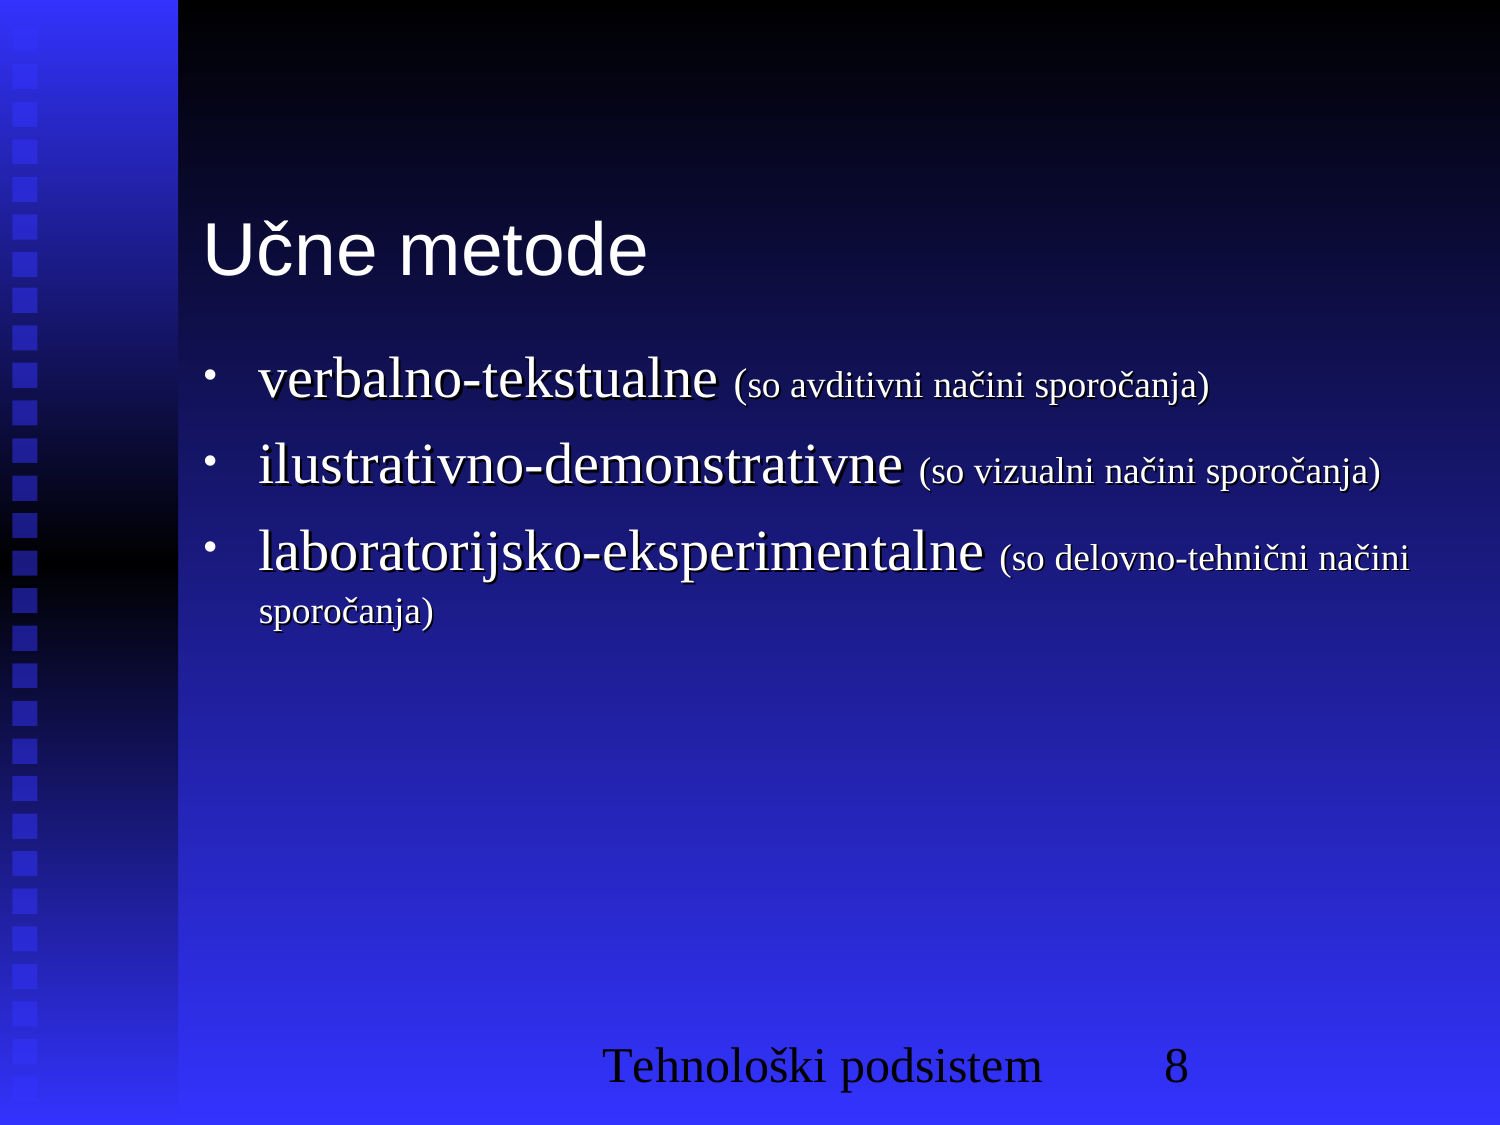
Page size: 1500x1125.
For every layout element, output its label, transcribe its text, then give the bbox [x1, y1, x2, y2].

list verbalno-tekstualne (so avditivni načini sporočanja) ilustrativno-demonstrativne (so vizualni načini sporočanja) laboratorijsko-eksperimentalne (so delovno-tehnični načini sporočanja) [187, 324, 1463, 1001]
title Učne metode [187, 192, 1463, 299]
